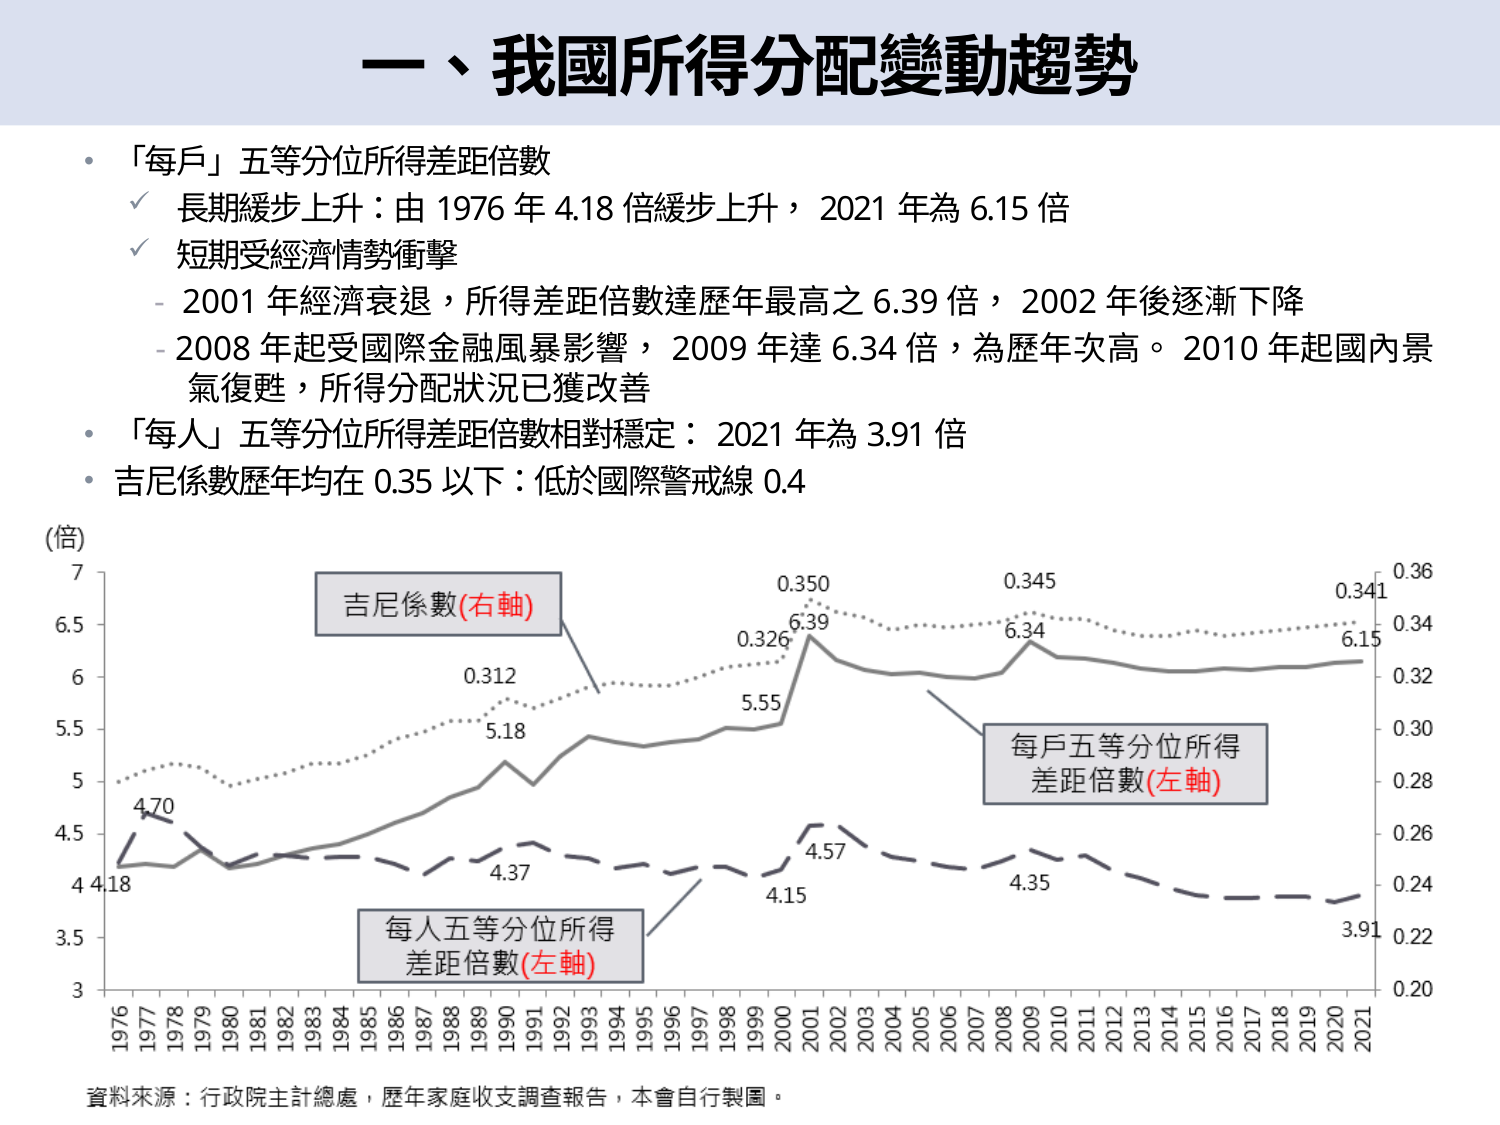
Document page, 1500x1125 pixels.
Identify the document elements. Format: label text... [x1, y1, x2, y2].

text_box 「每戶」五等分位所得差距倍數 長期緩步上升：由1976年4.18倍緩步上升，2021年為6.15倍 短期受經濟情勢衝擊 - 2001年經濟衰退，所得差距倍數達歷年最高之6.39倍，2002年後逐漸下降 - 2008年起受國際金融風暴影響，2009年達6.34倍，為歷年次高。2010年起國內景氣復甦，所得分配狀況已獲改善 「每人」五等分位所得差距倍數相對穩定：2021年為3.91倍 吉尼係數歷年均在0.35以下：低於國際警戒線0.4 [69, 125, 1450, 516]
title 一、我國所得分配變動趨勢 [75, 2, 1425, 125]
picture [29, 515, 1447, 1117]
